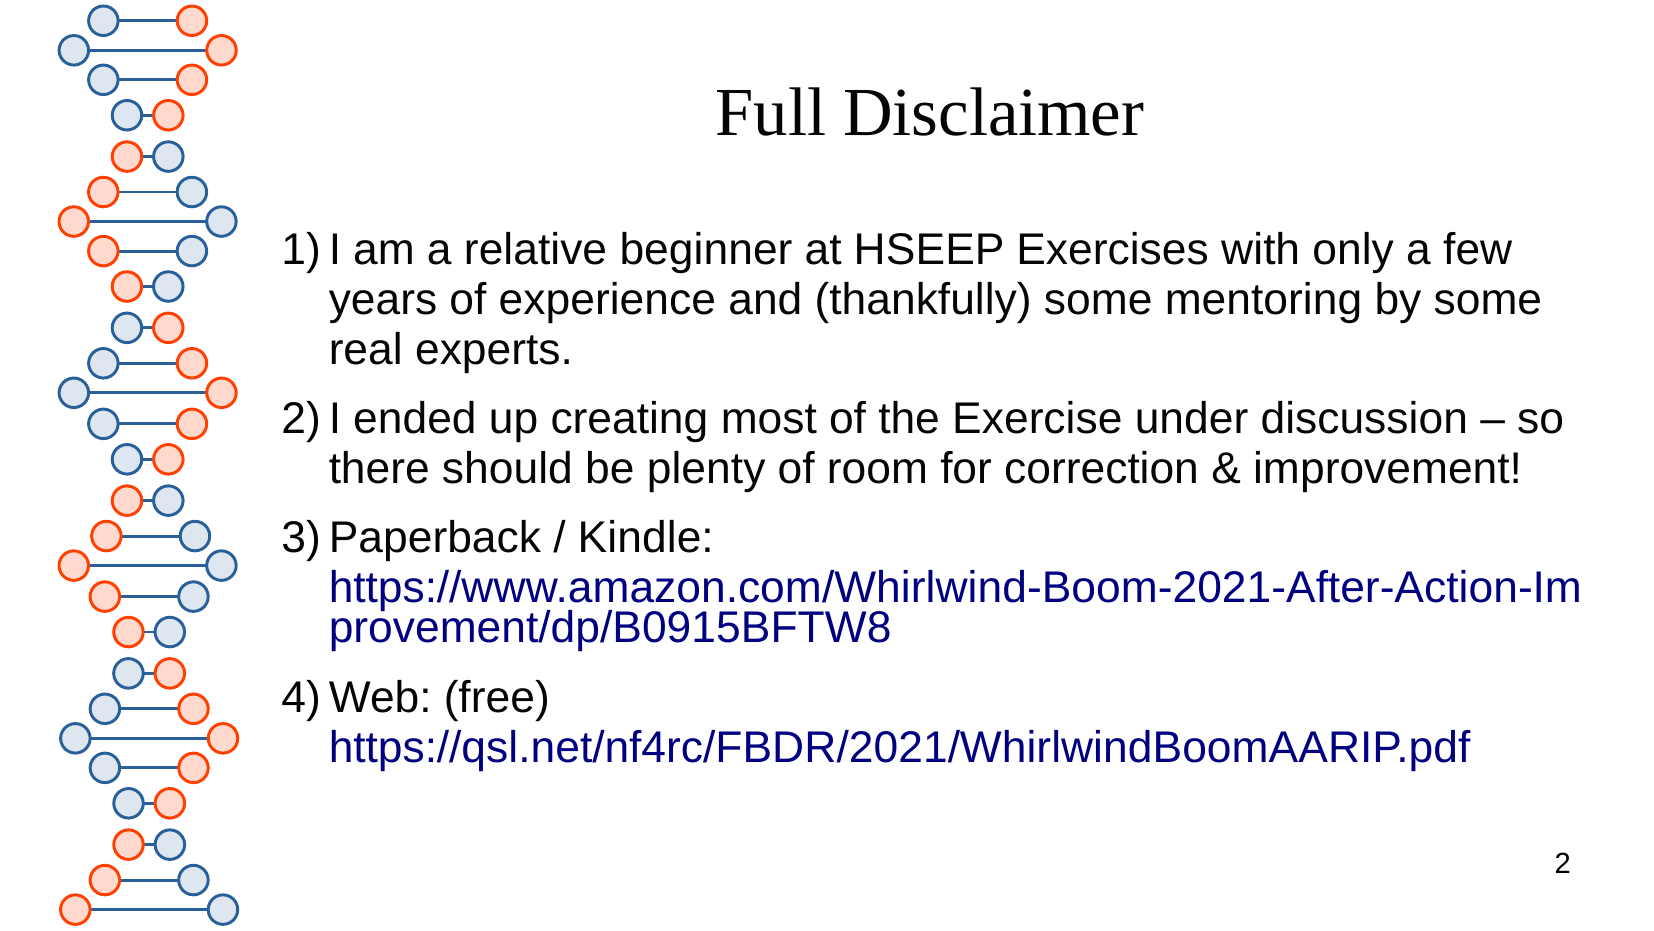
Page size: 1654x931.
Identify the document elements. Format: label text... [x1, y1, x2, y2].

title Full Disclaimer [265, 35, 1595, 189]
list I am a relative beginner at HSEEP Exercises with only a few years of experience and (thankfully) some mentoring by some real experts. I ended up creating most of the Exercise under discussion – so there should be plenty of room for correction & improvement! Paperback / Kindle: https://www.amazon.com/Whirlwind-Boom-2021-After-Action-Improvement/dp/B0915BFTW8 Web: (free) https://qsl.net/nf4rc/FBDR/2021/WhirlwindBoomAARIP.pdf [265, 224, 1595, 764]
